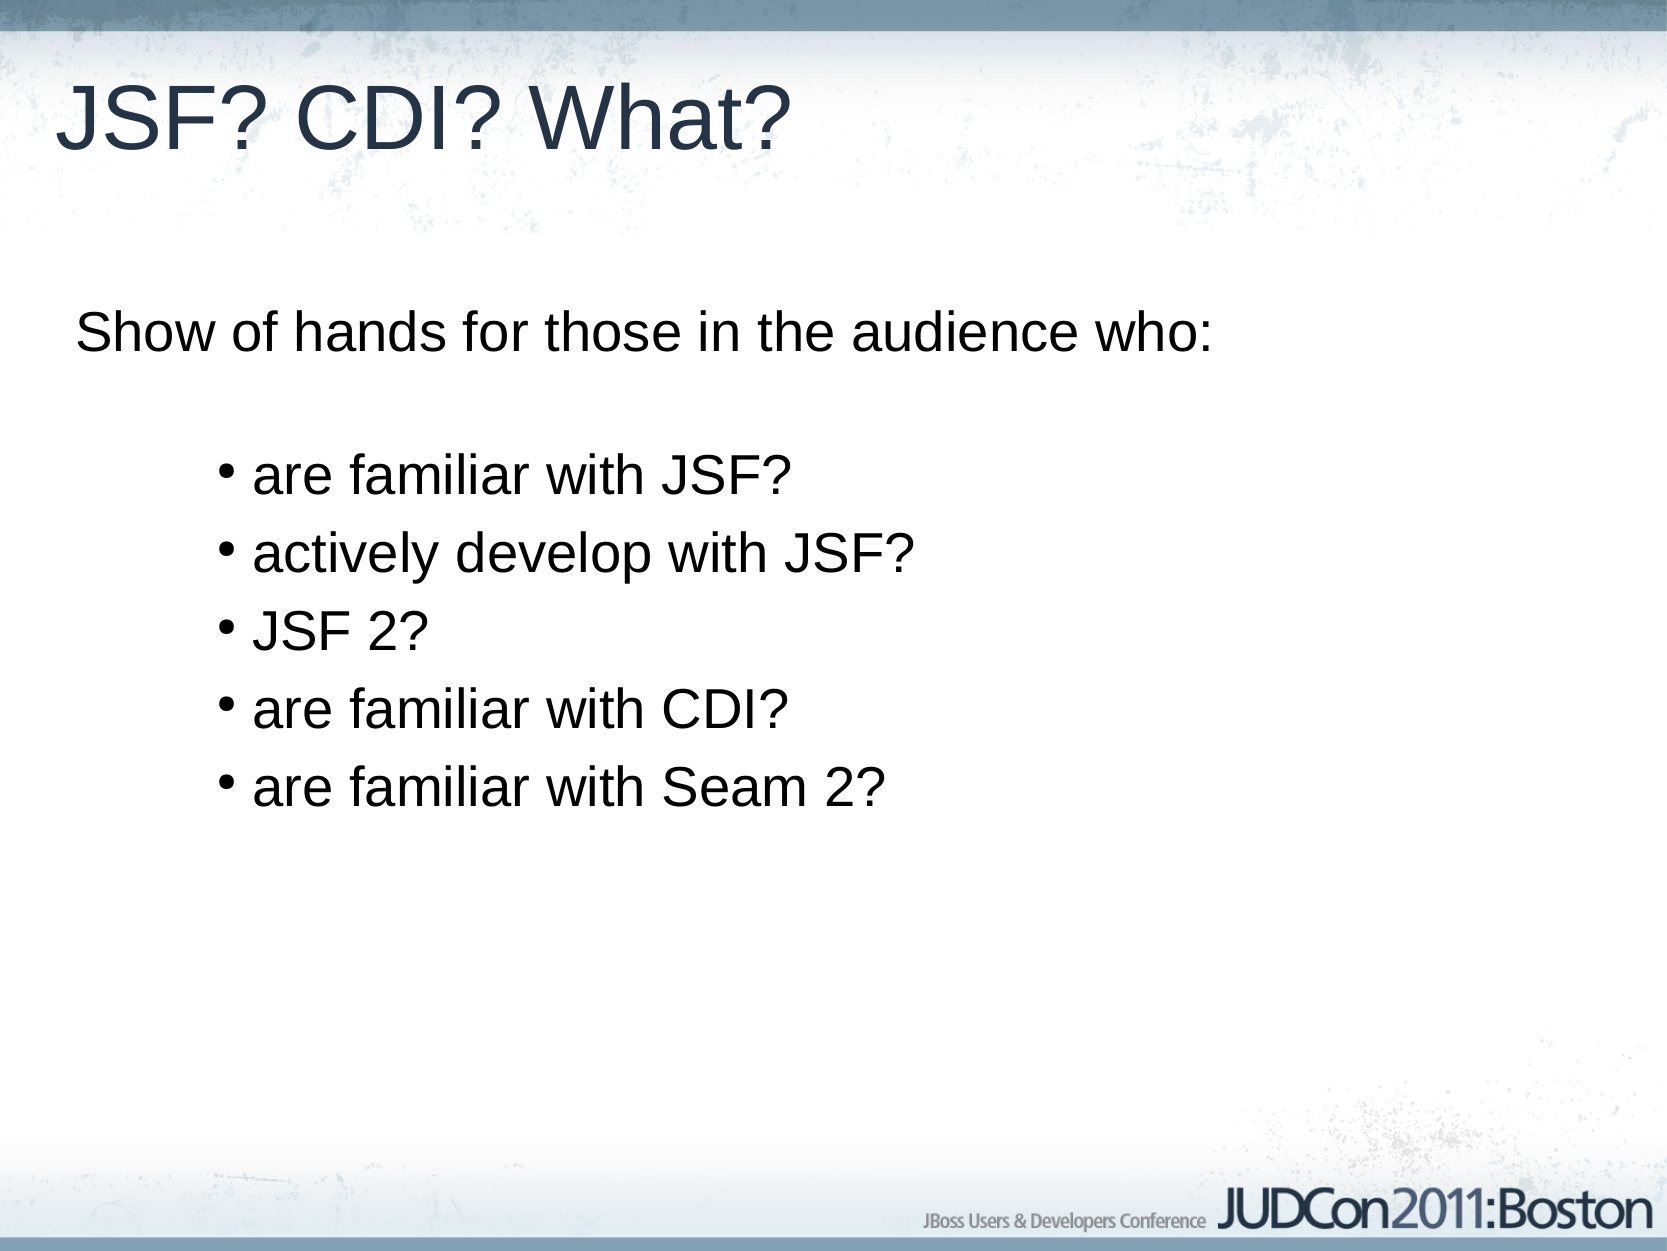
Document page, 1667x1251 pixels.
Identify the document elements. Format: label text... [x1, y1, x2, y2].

title JSF? CDI? What? [40, 50, 1627, 216]
list Show of hands for those in the audience who: are familiar with JSF? actively develop with JSF? JSF 2? are familiar with CDI? are familiar with Seam 2? [75, 300, 1412, 1103]
picture [0, 0, 1667, 1251]
